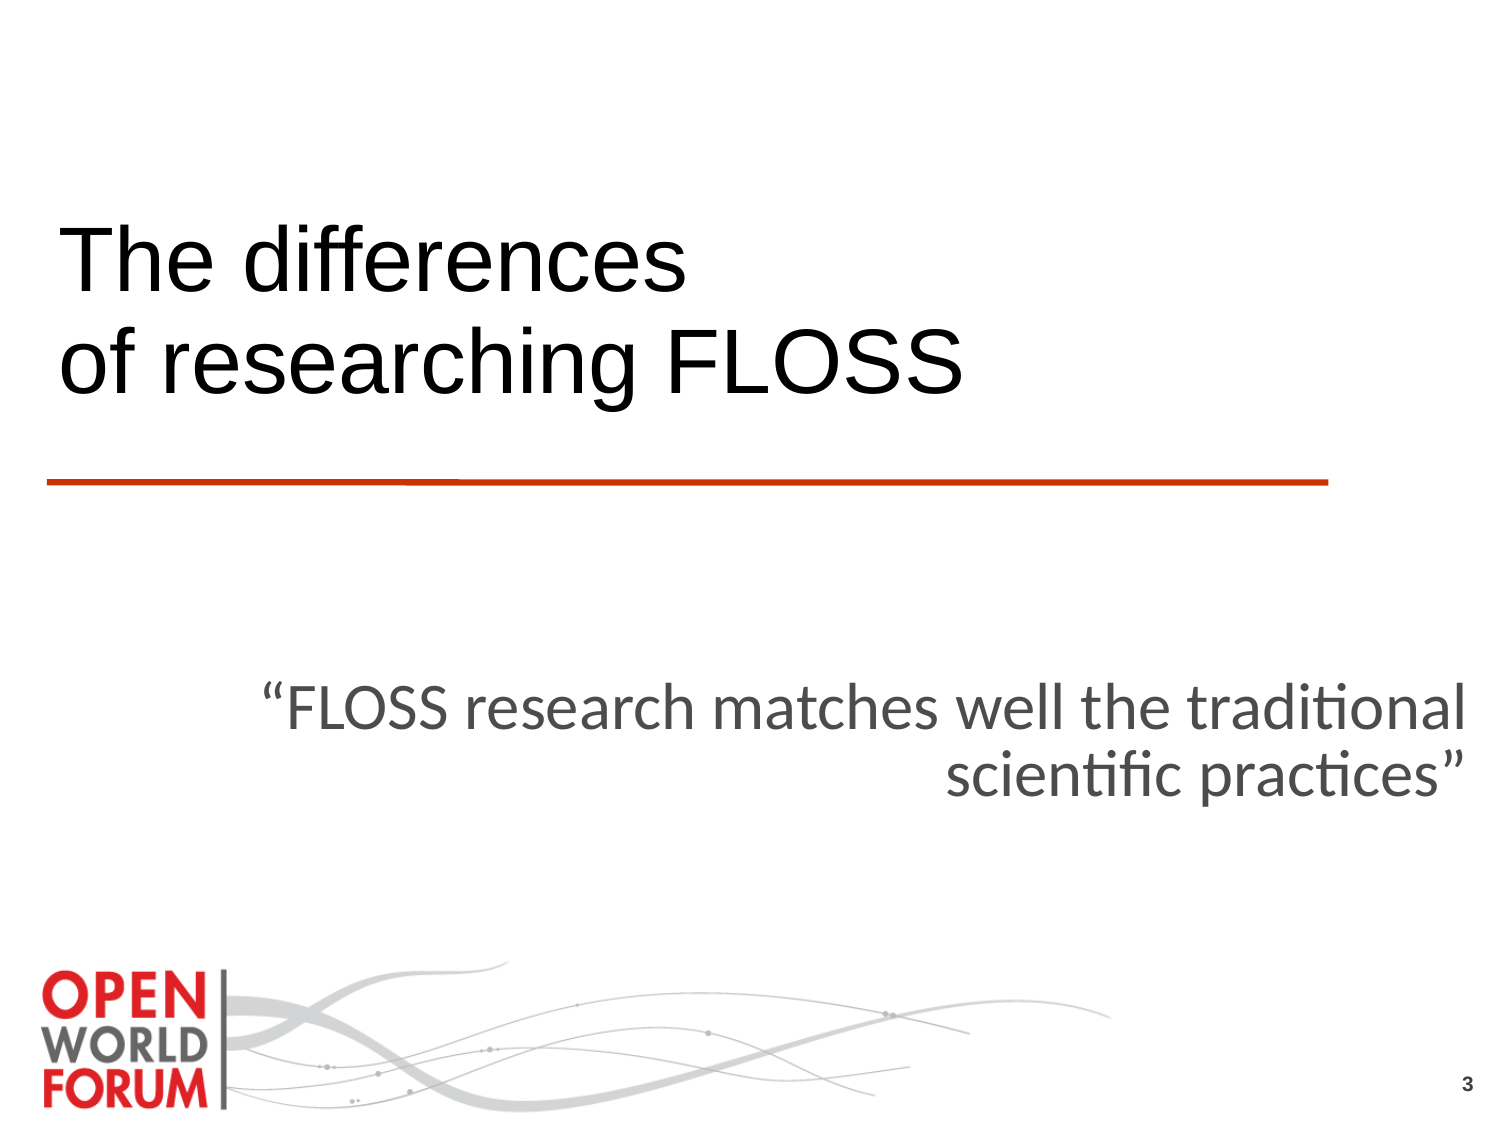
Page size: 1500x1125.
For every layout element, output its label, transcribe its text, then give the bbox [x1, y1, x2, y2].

title The differences of researching FLOSS [59, 208, 1409, 414]
picture [41, 957, 1112, 1119]
list “FLOSS research matches well the traditional scientific practices” [118, 679, 1469, 886]
